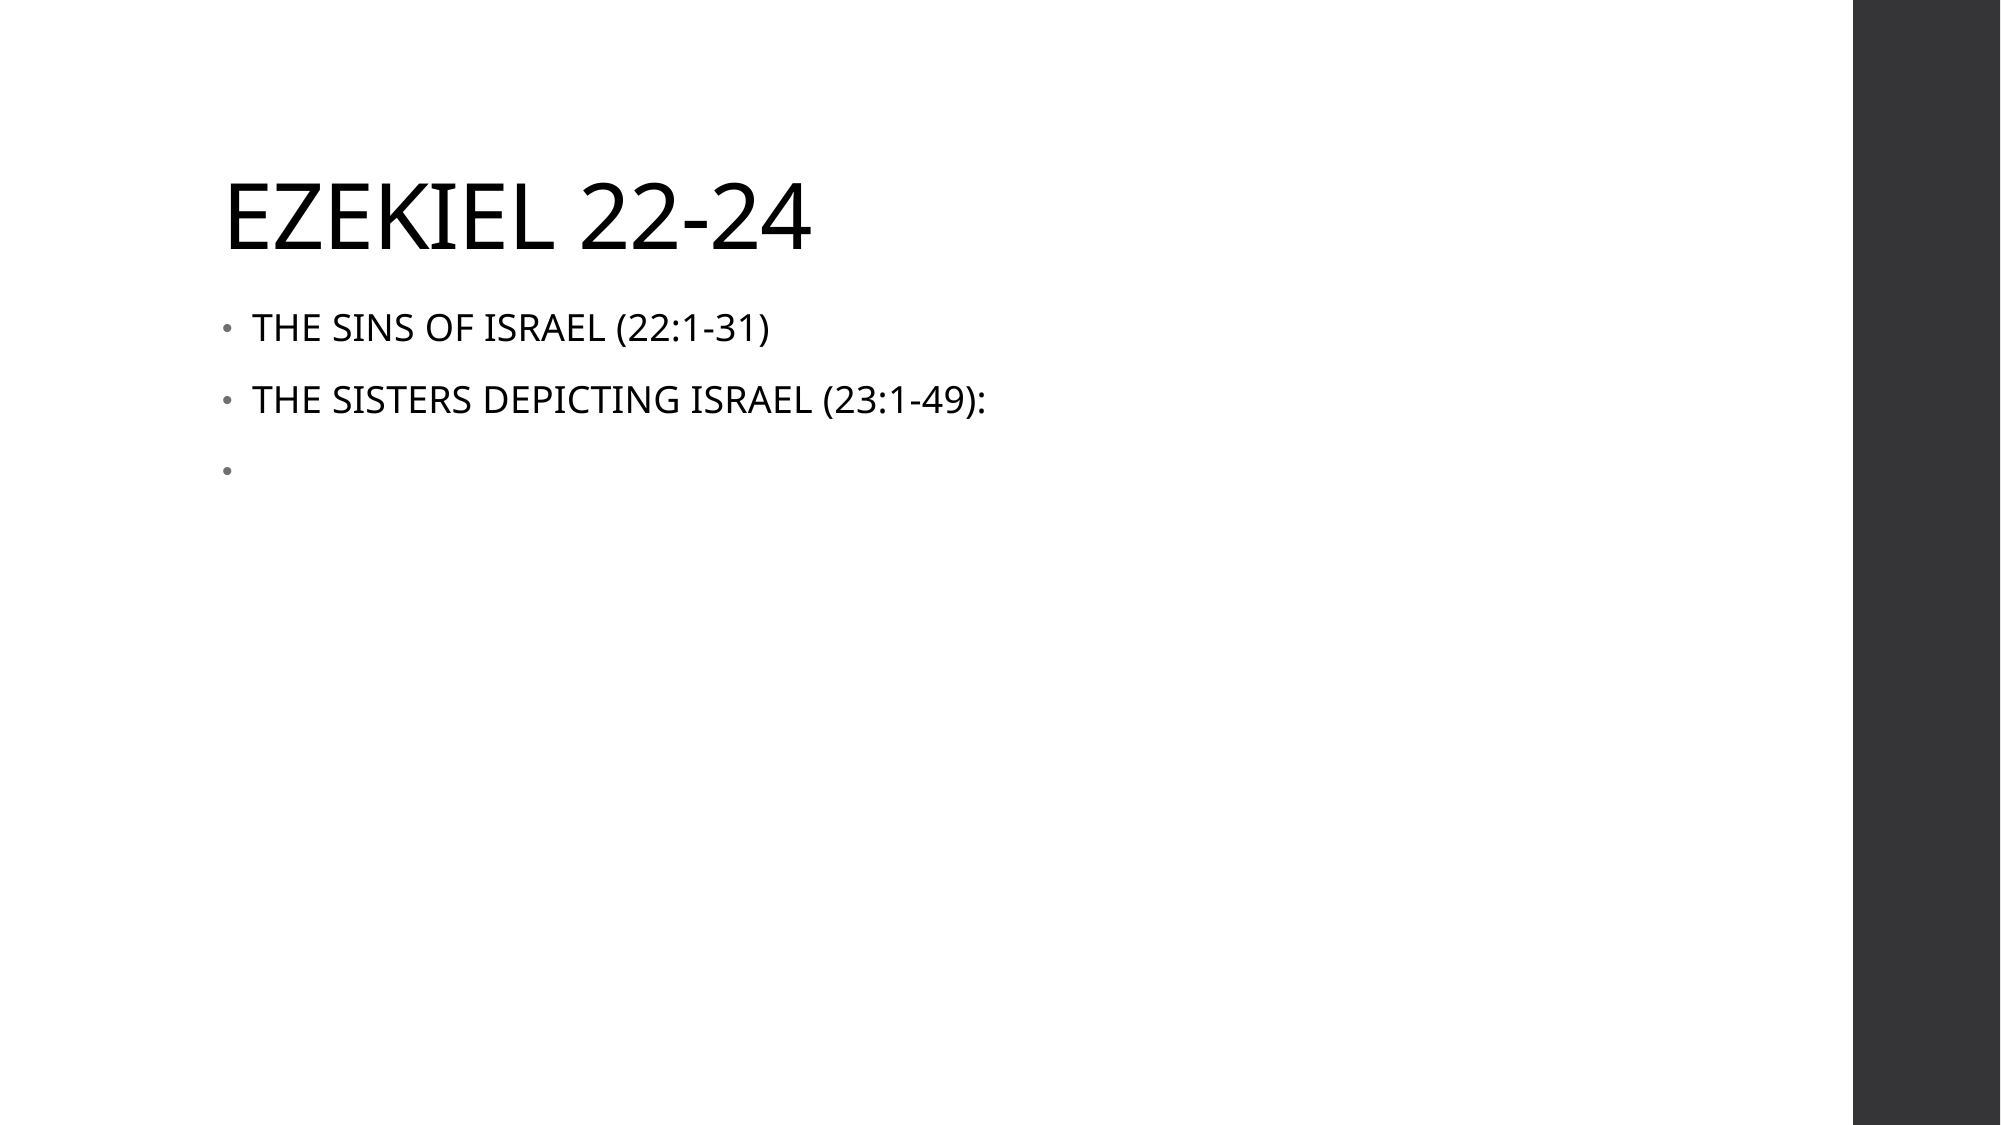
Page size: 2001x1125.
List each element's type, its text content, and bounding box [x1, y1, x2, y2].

list THE SINS OF ISRAEL (22:1-31) THE SISTERS DEPICTING ISRAEL (23:1-49): [206, 299, 1617, 1014]
title EZEKIEL 22-24 [206, 60, 1797, 278]
